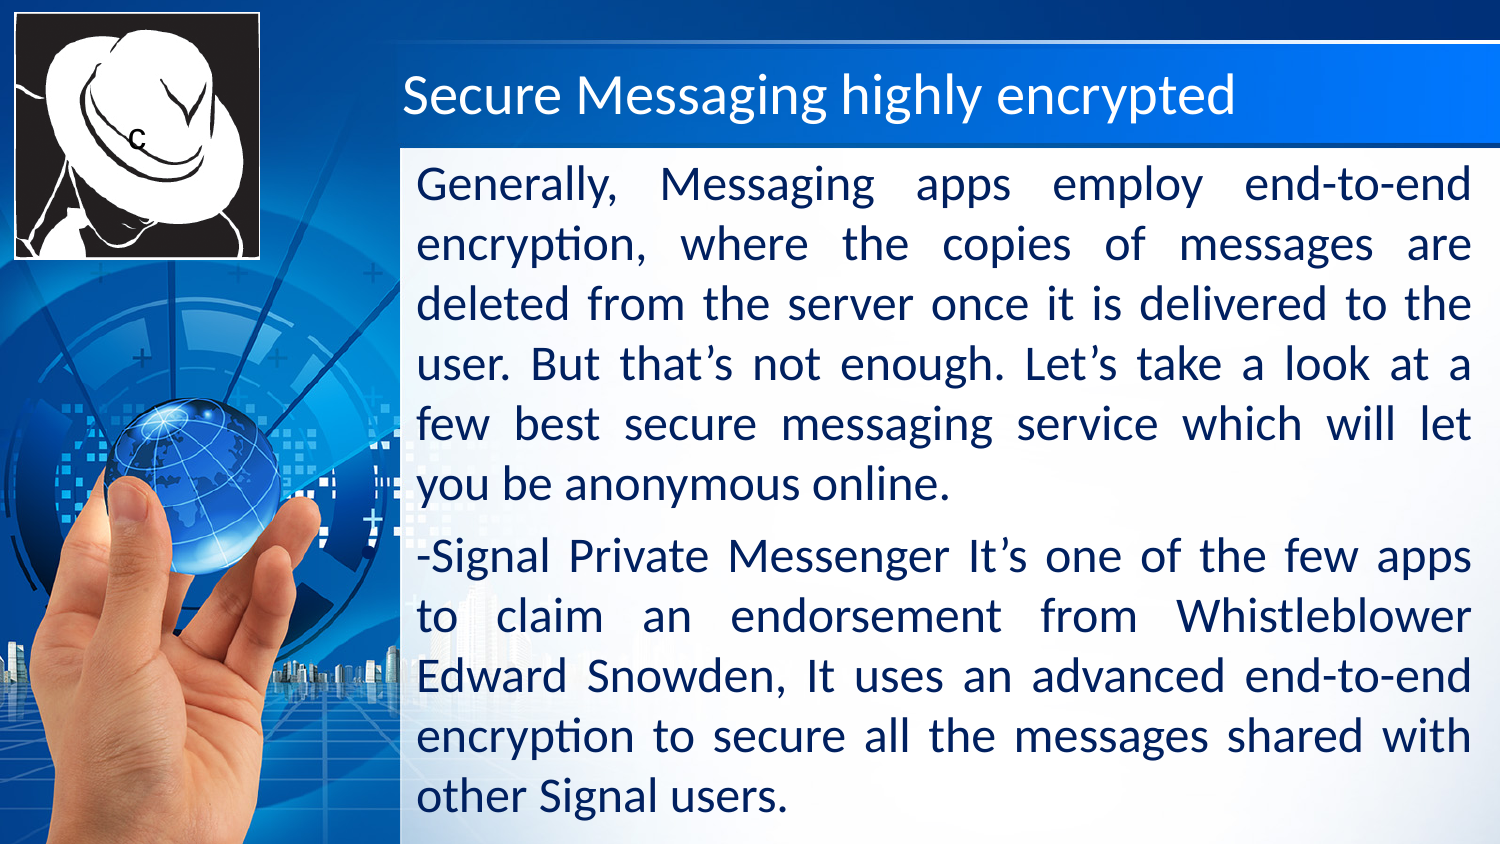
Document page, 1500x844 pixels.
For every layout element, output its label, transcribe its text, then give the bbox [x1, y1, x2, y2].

picture [0, 0, 1500, 844]
title Secure Messaging highly encrypted [387, 28, 1390, 142]
list Generally, Messaging apps employ end-to-end encryption, where the copies of messages are deleted from the server once it is delivered to the user. But that’s not enough. Let’s take a look at a few best secure messaging service which will let you be anonymous online. -Signal Private Messenger It’s one of the few apps to claim an endorsement from Whistleblower Edward Snowden, It uses an advanced end-to-end encryption to secure all the messages shared with other Signal users. [344, 142, 1489, 782]
